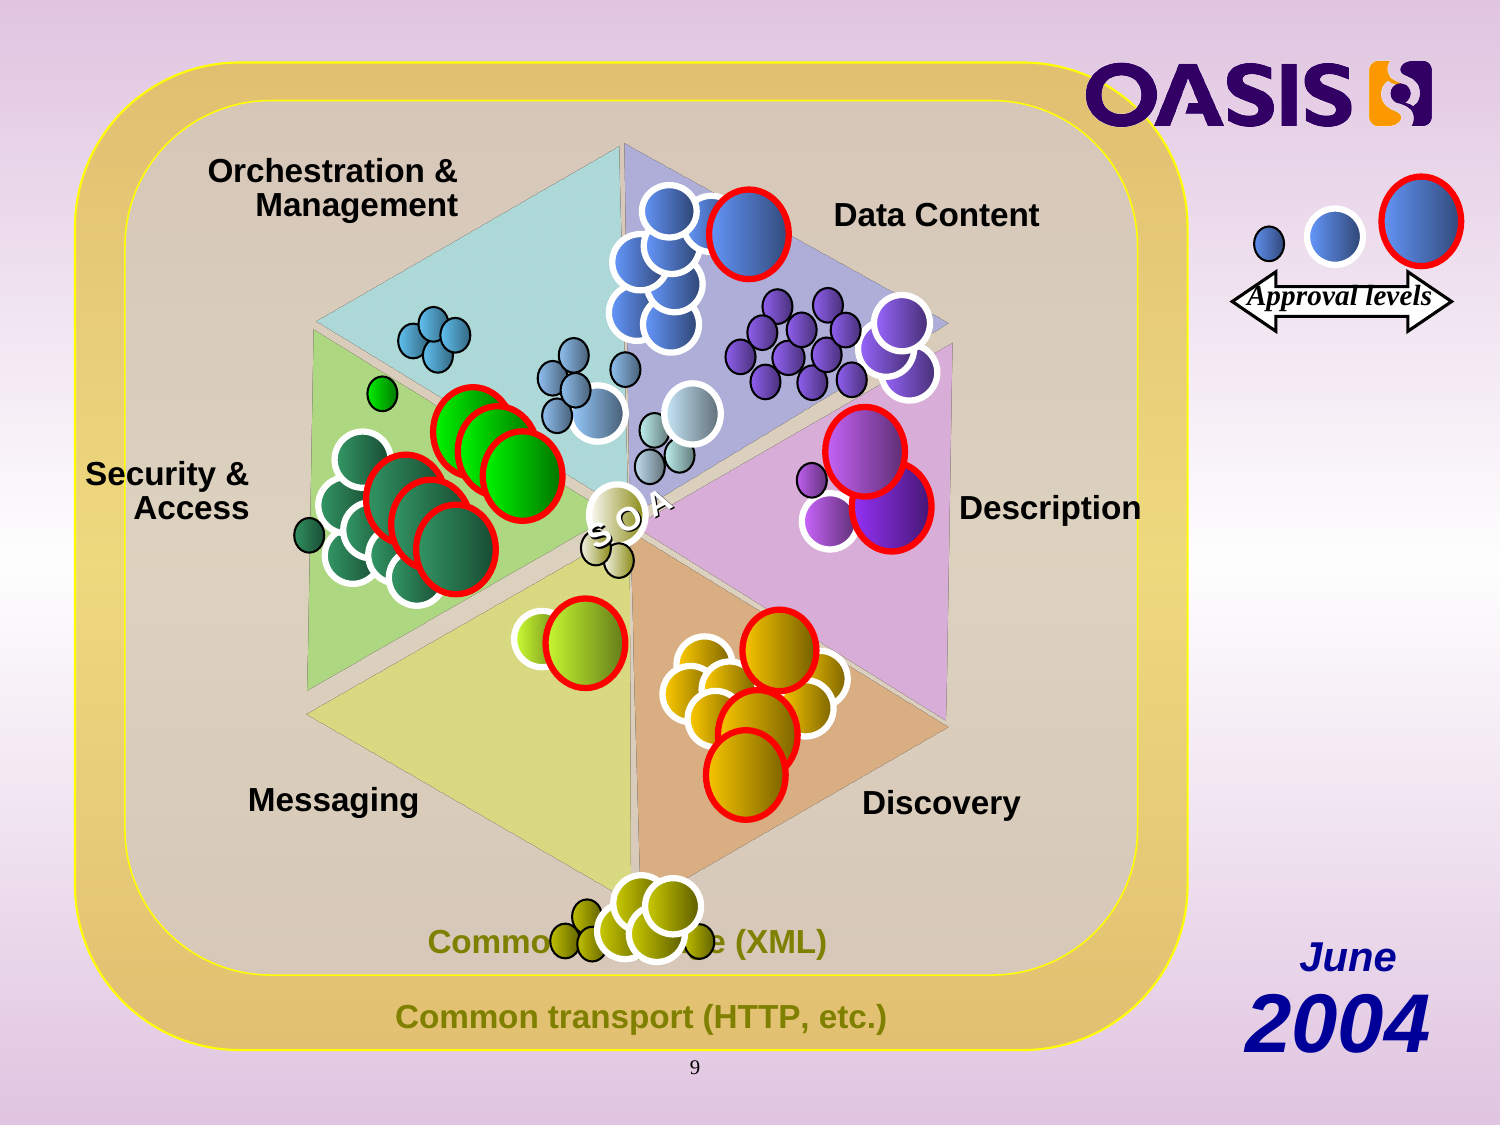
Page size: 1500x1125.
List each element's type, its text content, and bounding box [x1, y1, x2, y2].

text_box Security & Access [51, 449, 265, 579]
text_box Orchestration & Management [152, 146, 474, 251]
text_box [75, 62, 1188, 1051]
text_box 2004 [1230, 958, 1462, 1076]
text_box Discovery [847, 779, 1103, 909]
text_box [1259, 320, 1276, 332]
text_box [1254, 226, 1285, 262]
picture [1075, 42, 1447, 140]
text_box S O A [561, 469, 700, 582]
text_box [1407, 320, 1425, 332]
text_box Approval levels [1232, 273, 1454, 320]
text_box [1307, 208, 1364, 265]
text_box Common transport (HTTP, etc.)‏ [362, 987, 921, 1035]
text_box Messaging [233, 776, 489, 862]
title June [1250, 755, 1446, 958]
text_box Common language (XML)‏ [374, 912, 881, 964]
text_box [1381, 176, 1462, 267]
text_box Data Content [818, 191, 1075, 304]
text_box Description [944, 484, 1161, 614]
